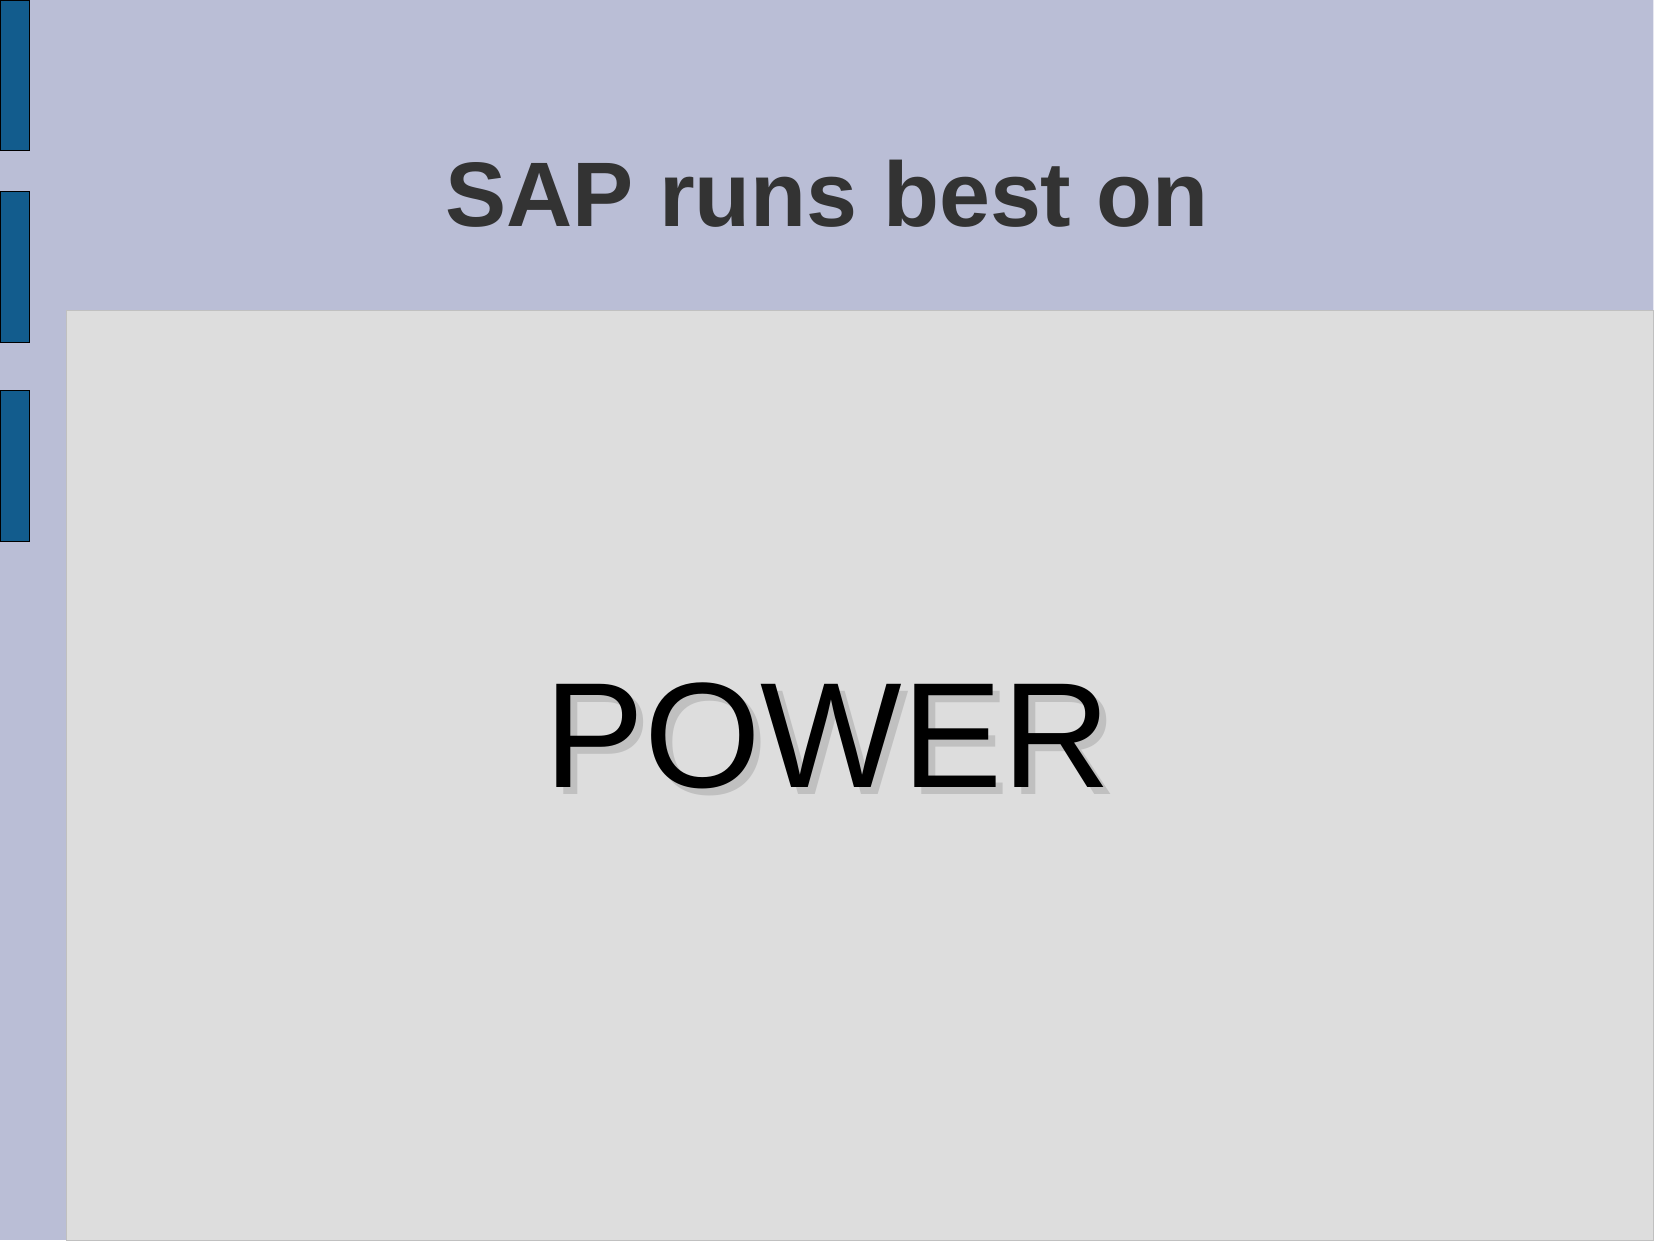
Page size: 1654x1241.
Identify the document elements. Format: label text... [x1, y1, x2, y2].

subtitle POWER [121, 344, 1534, 1127]
title SAP runs best on [121, 91, 1534, 299]
